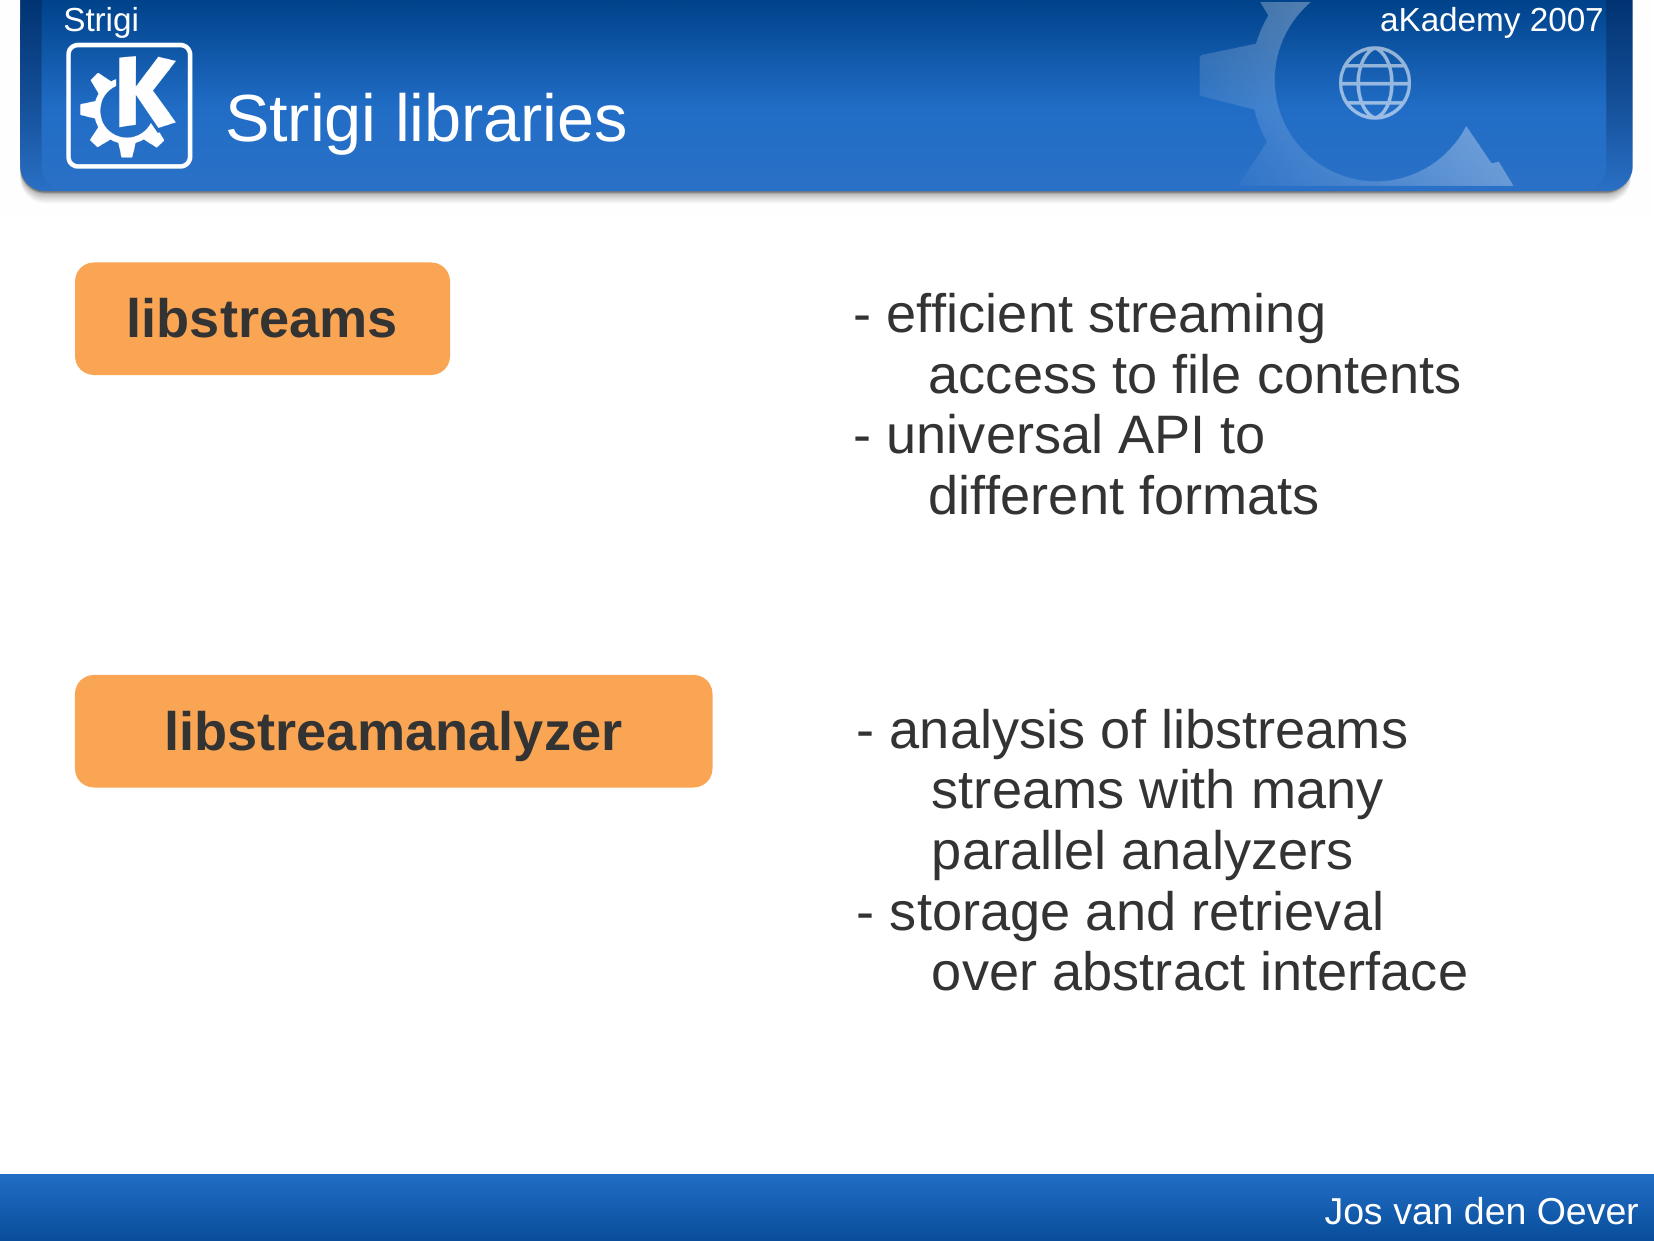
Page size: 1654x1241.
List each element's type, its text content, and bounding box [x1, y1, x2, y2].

text_box - efficient streaming access to file contents - universal API to different formats [825, 262, 1576, 548]
text_box - analysis of libstreams streams with many parallel analyzers - storage and retrieval over abstract interface [824, 675, 1613, 1027]
text_box libstreamanalyzer [74, 674, 713, 788]
picture [0, 0, 1652, 216]
title Strigi libraries [225, 56, 1571, 181]
text_box libstreams [75, 262, 451, 376]
